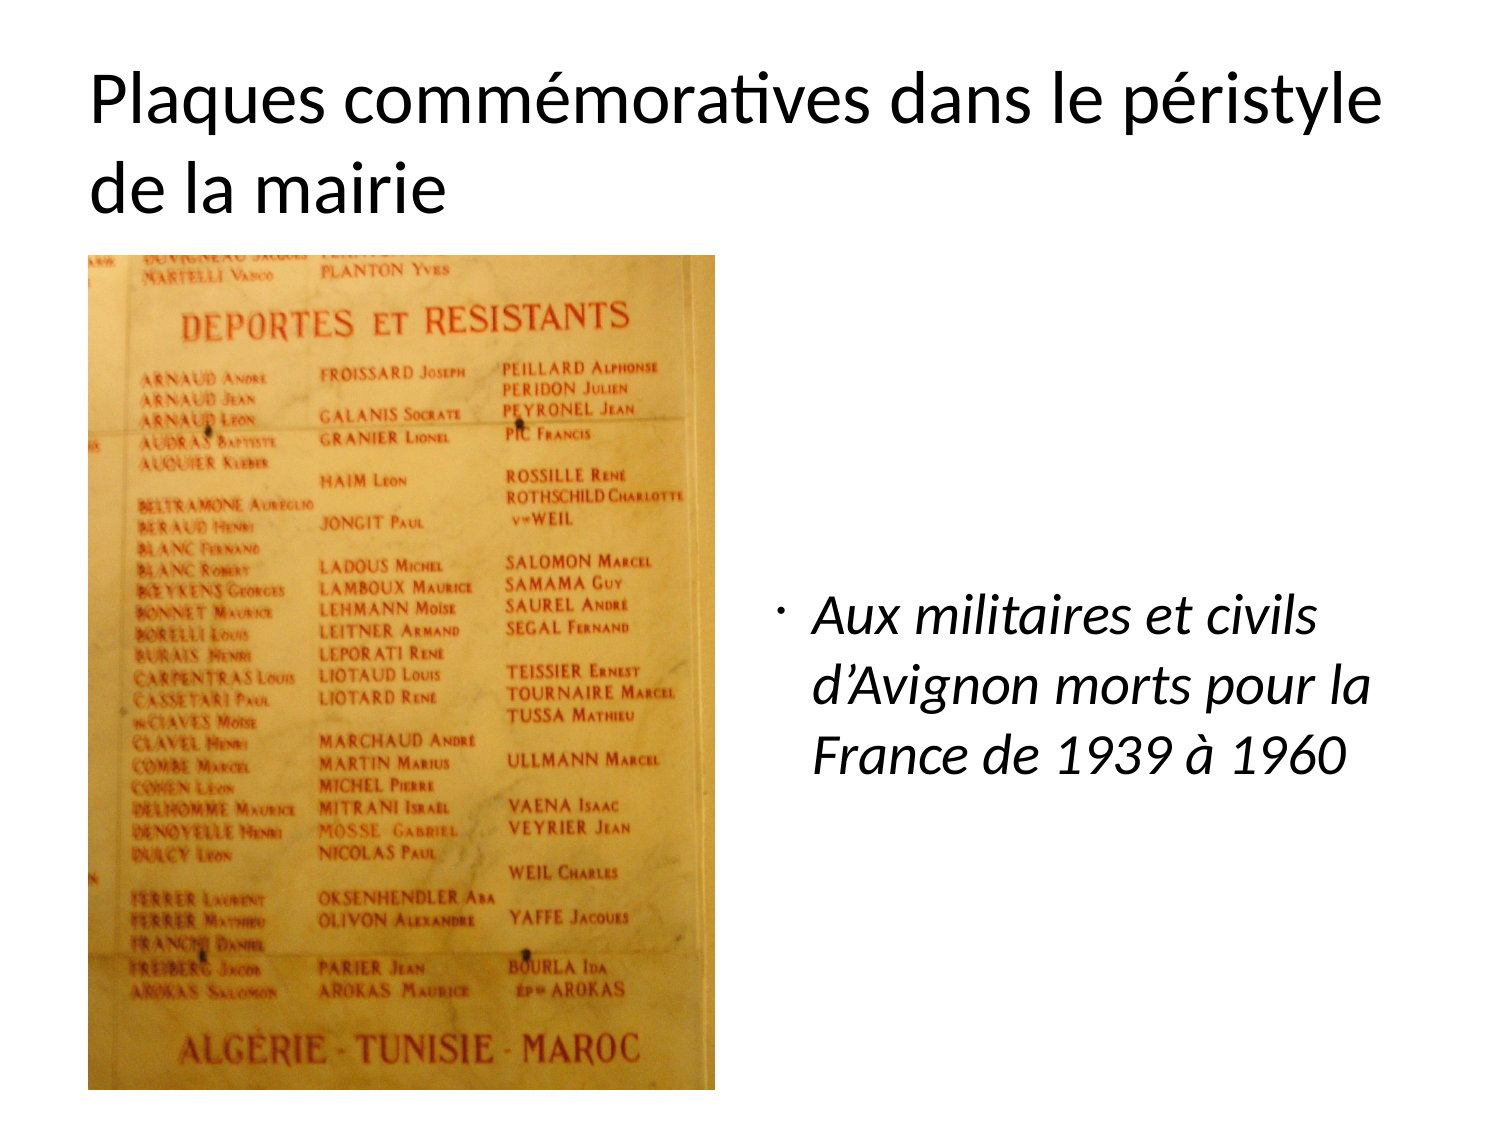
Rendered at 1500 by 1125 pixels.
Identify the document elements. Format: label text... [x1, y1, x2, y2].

text_box Plaques commémoratives dans le péristyle de la mairie [75, 45, 1425, 233]
picture [88, 255, 715, 1090]
text_box Aux militaires et civils d’Avignon morts pour la France de 1939 à 1960 [761, 356, 1425, 1005]
